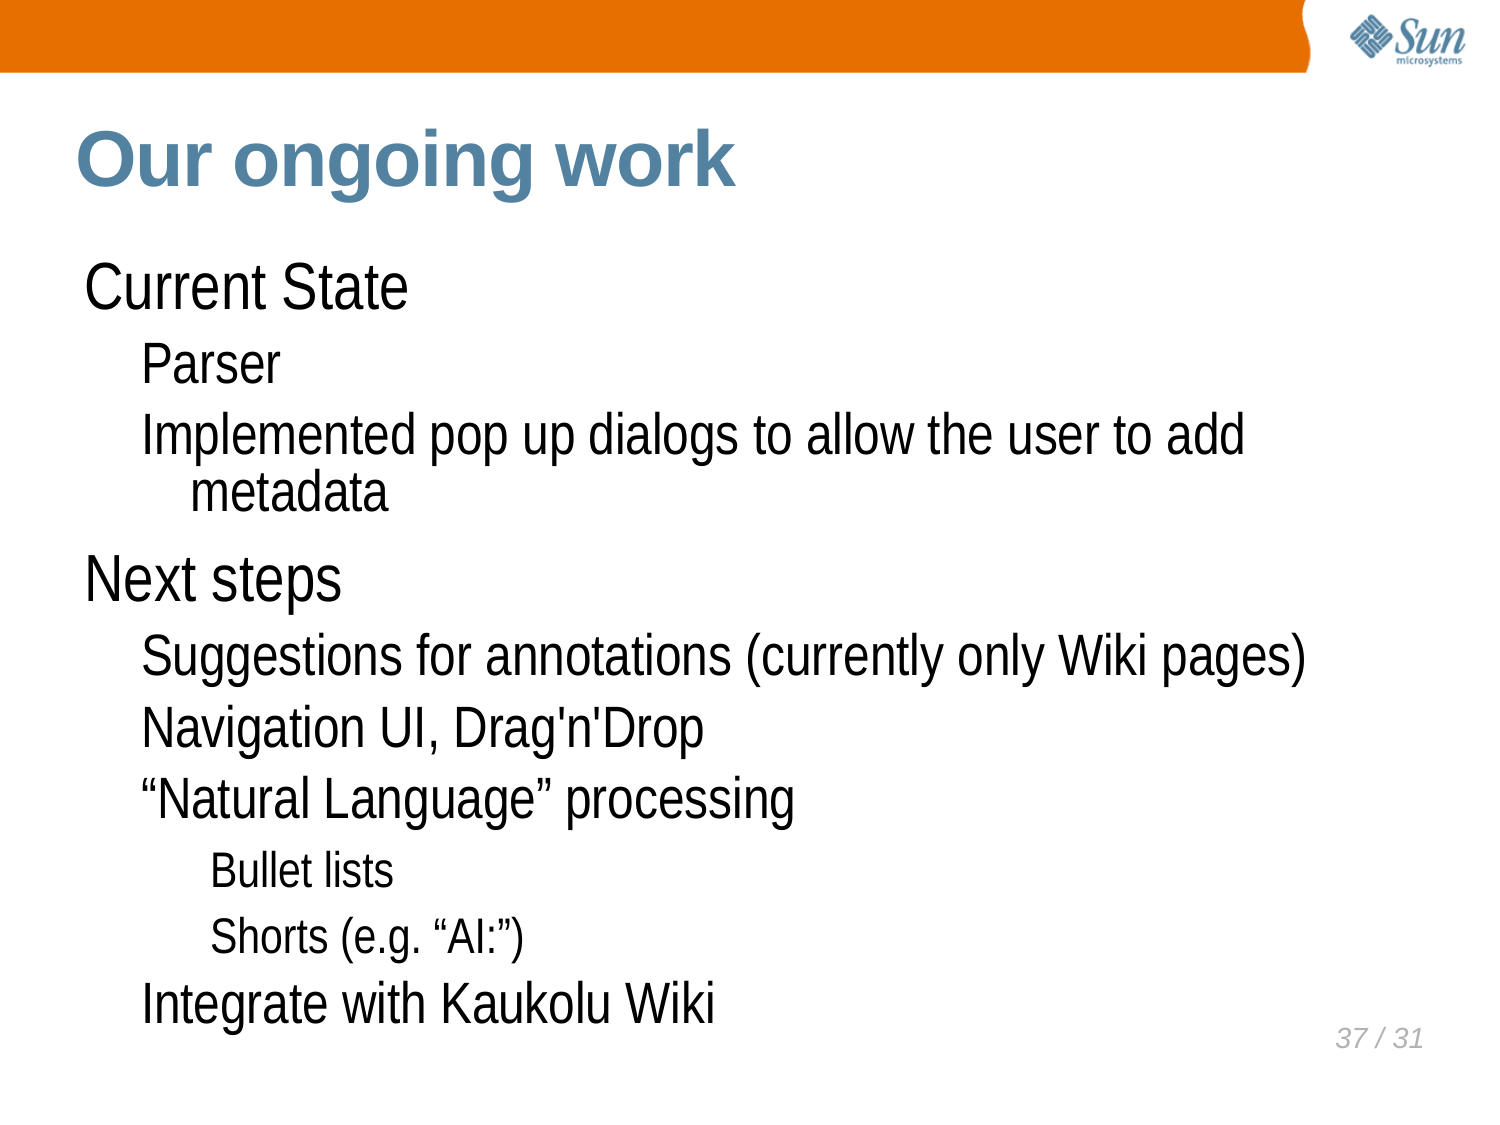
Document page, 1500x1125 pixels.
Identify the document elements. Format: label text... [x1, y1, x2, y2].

list Current State Parser Implemented pop up dialogs to allow the user to add metadata Next steps Suggestions for annotations (currently only Wiki pages) Navigation UI, Drag'n'Drop “Natural Language” processing Bullet lists Shorts (e.g. “AI:”) Integrate with Kaukolu Wiki [64, 257, 1402, 1121]
picture [0, 0, 1500, 75]
title Our ongoing work [75, 122, 1438, 228]
